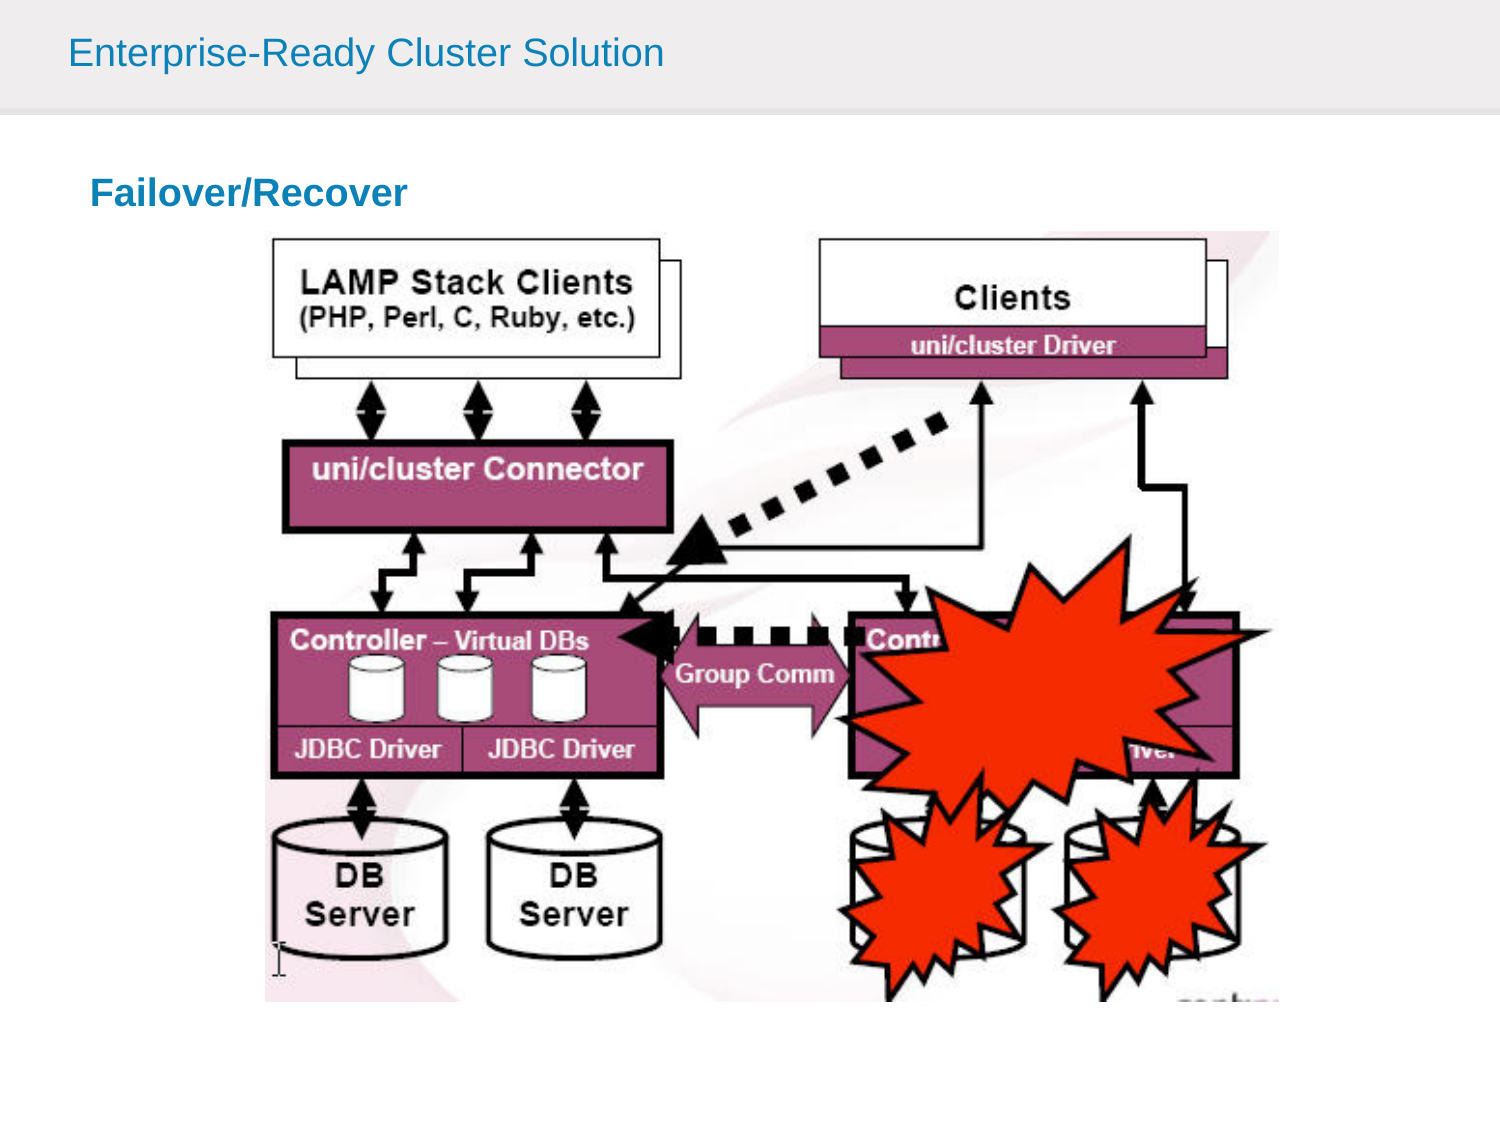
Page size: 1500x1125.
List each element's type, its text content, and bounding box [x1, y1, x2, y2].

picture [0, 0, 1500, 115]
title Failover/Recover [75, 153, 703, 233]
picture [265, 231, 1279, 1002]
